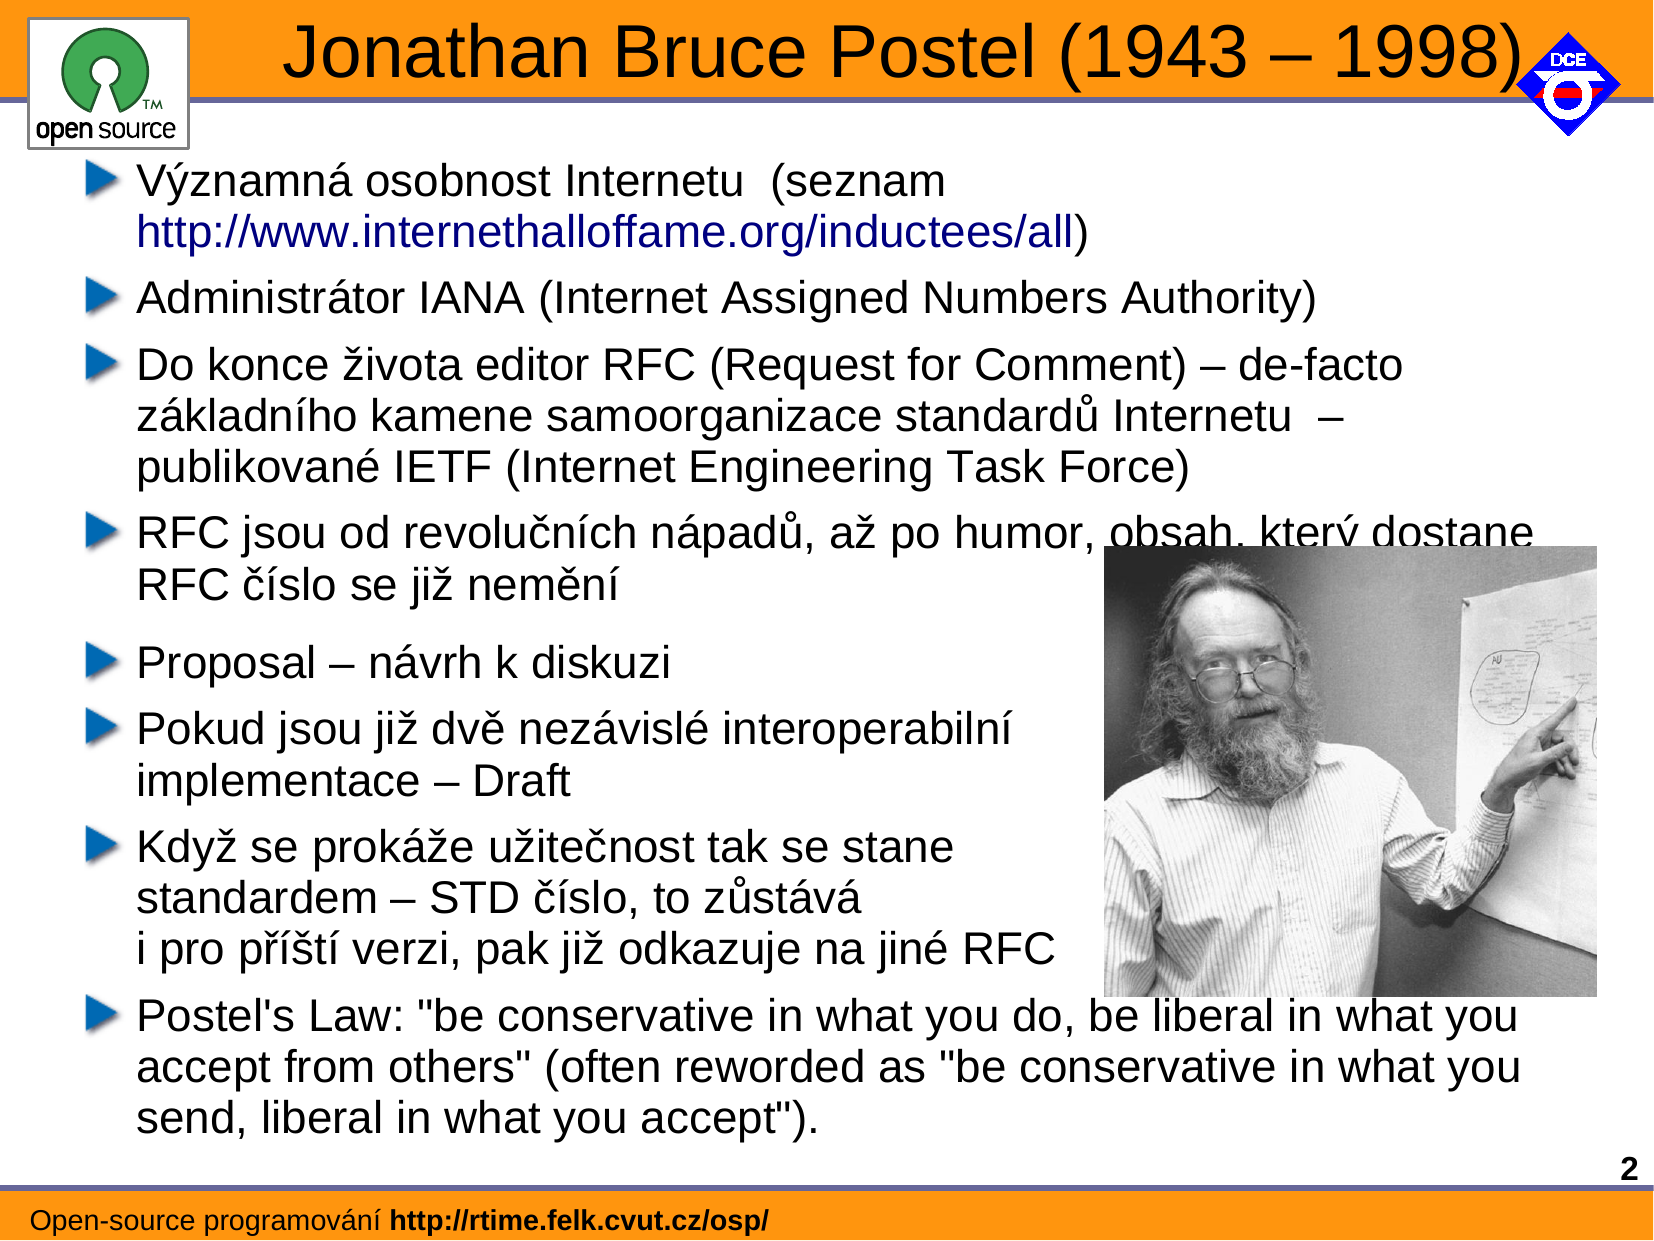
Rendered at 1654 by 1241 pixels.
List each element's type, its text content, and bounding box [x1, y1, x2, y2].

list Významná osobnost Internetu (seznam http://www.internethalloffame.org/inductees/all) Administrátor IANA (Internet Assigned Numbers Authority) Do konce života editor RFC (Request for Comment) – de-facto základního kamene samoorganizace standardů Internetu – publikované IETF (Internet Engineering Task Force) RFC jsou od revolučních nápadů, až po humor, obsah, který dostane RFC číslo se již nemění Proposal – návrh k diskuzi Pokud jsou již dvě nezávislé interoperabilní implementace – Draft Když se prokáže užitečnost tak se stane standardem – STD číslo, to zůstává i pro příští verzi, pak již odkazuje na jiné RFC Postel's Law: "be conservative in what you do, be liberal in what you accept from others" (often reworded as "be conservative in what you send, liberal in what you accept"). [65, 154, 1589, 1184]
picture [1104, 546, 1597, 997]
title Jonathan Bruce Postel (1943 – 1998) [178, 4, 1631, 98]
